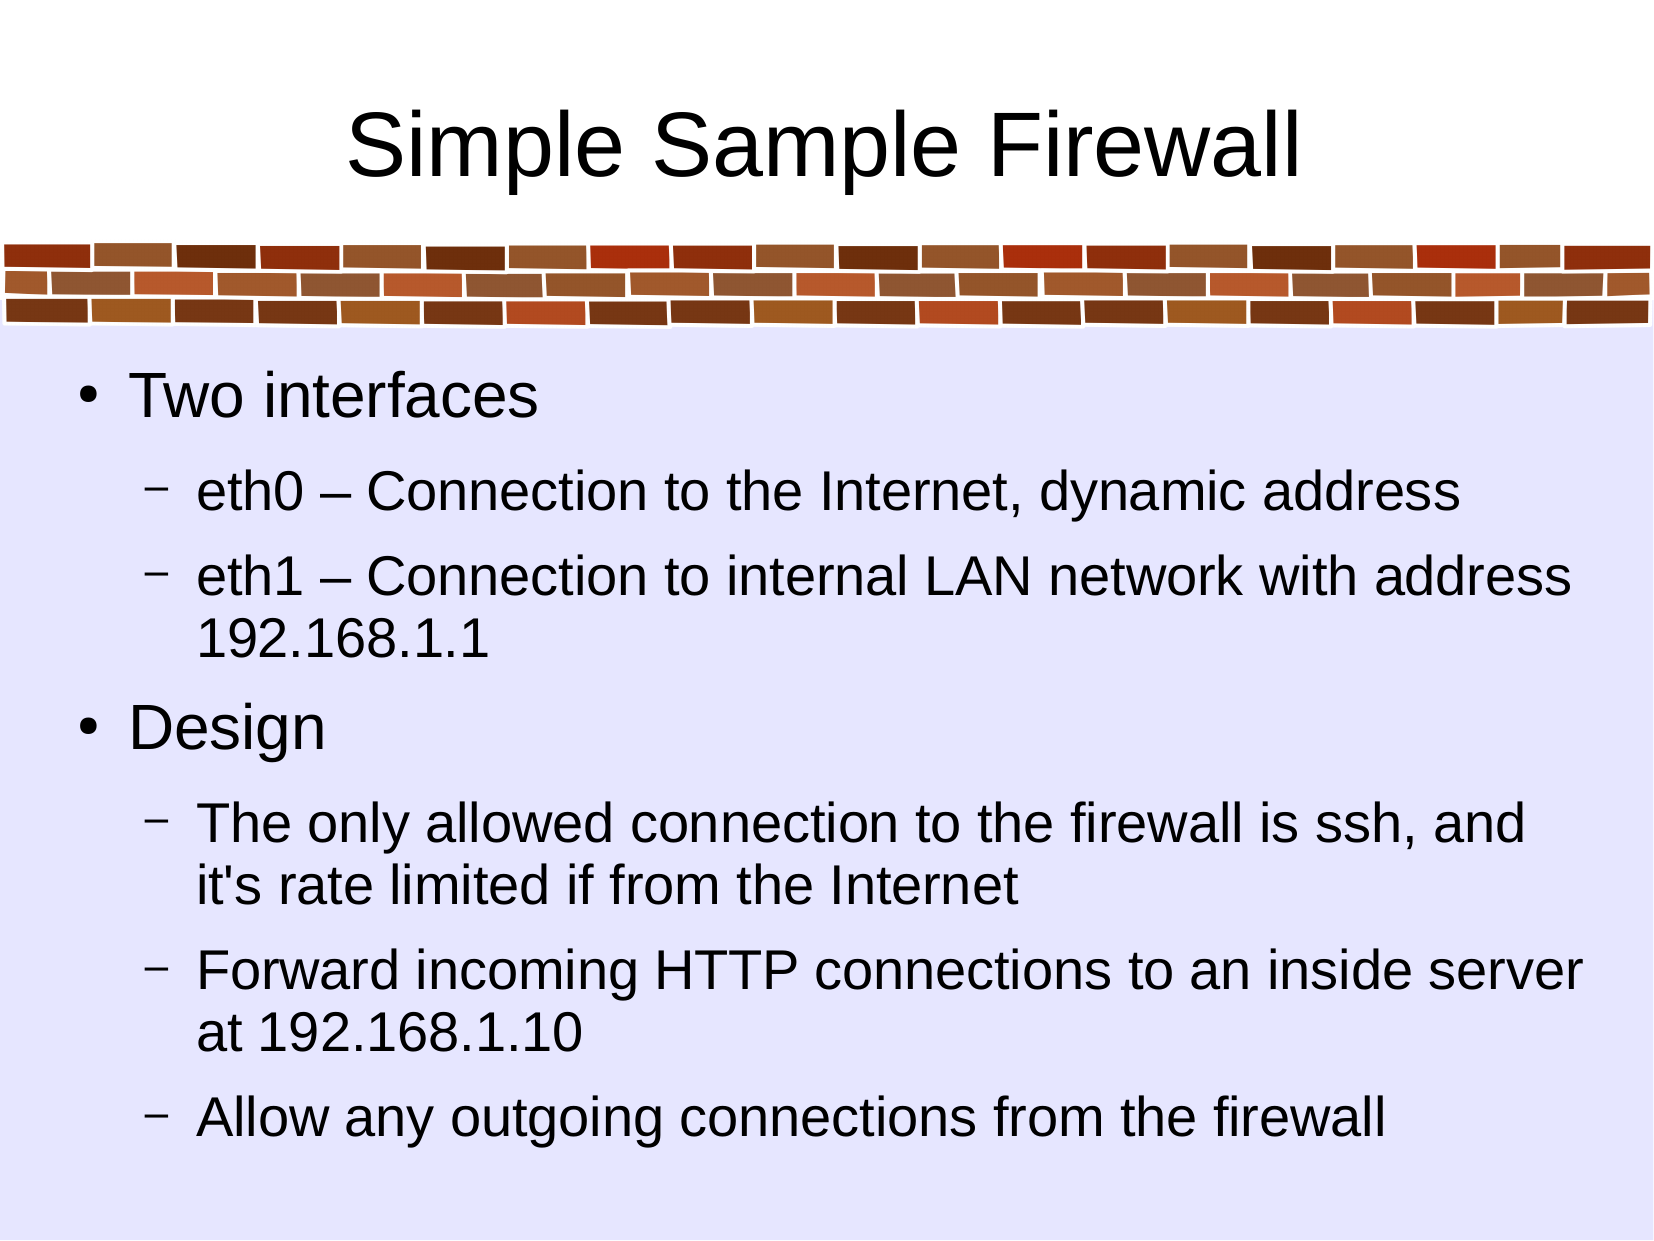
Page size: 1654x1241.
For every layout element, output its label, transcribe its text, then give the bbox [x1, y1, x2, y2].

picture [0, 239, 1654, 329]
title Simple Sample Firewall [60, 49, 1591, 241]
list Two interfaces eth0 – Connection to the Internet, dynamic address eth1 – Connection to internal LAN network with address 192.168.1.1 Design The only allowed connection to the firewall is ssh, and it's rate limited if from the Internet Forward incoming HTTP connections to an inside server at 192.168.1.10 Allow any outgoing connections from the firewall [60, 360, 1591, 1156]
